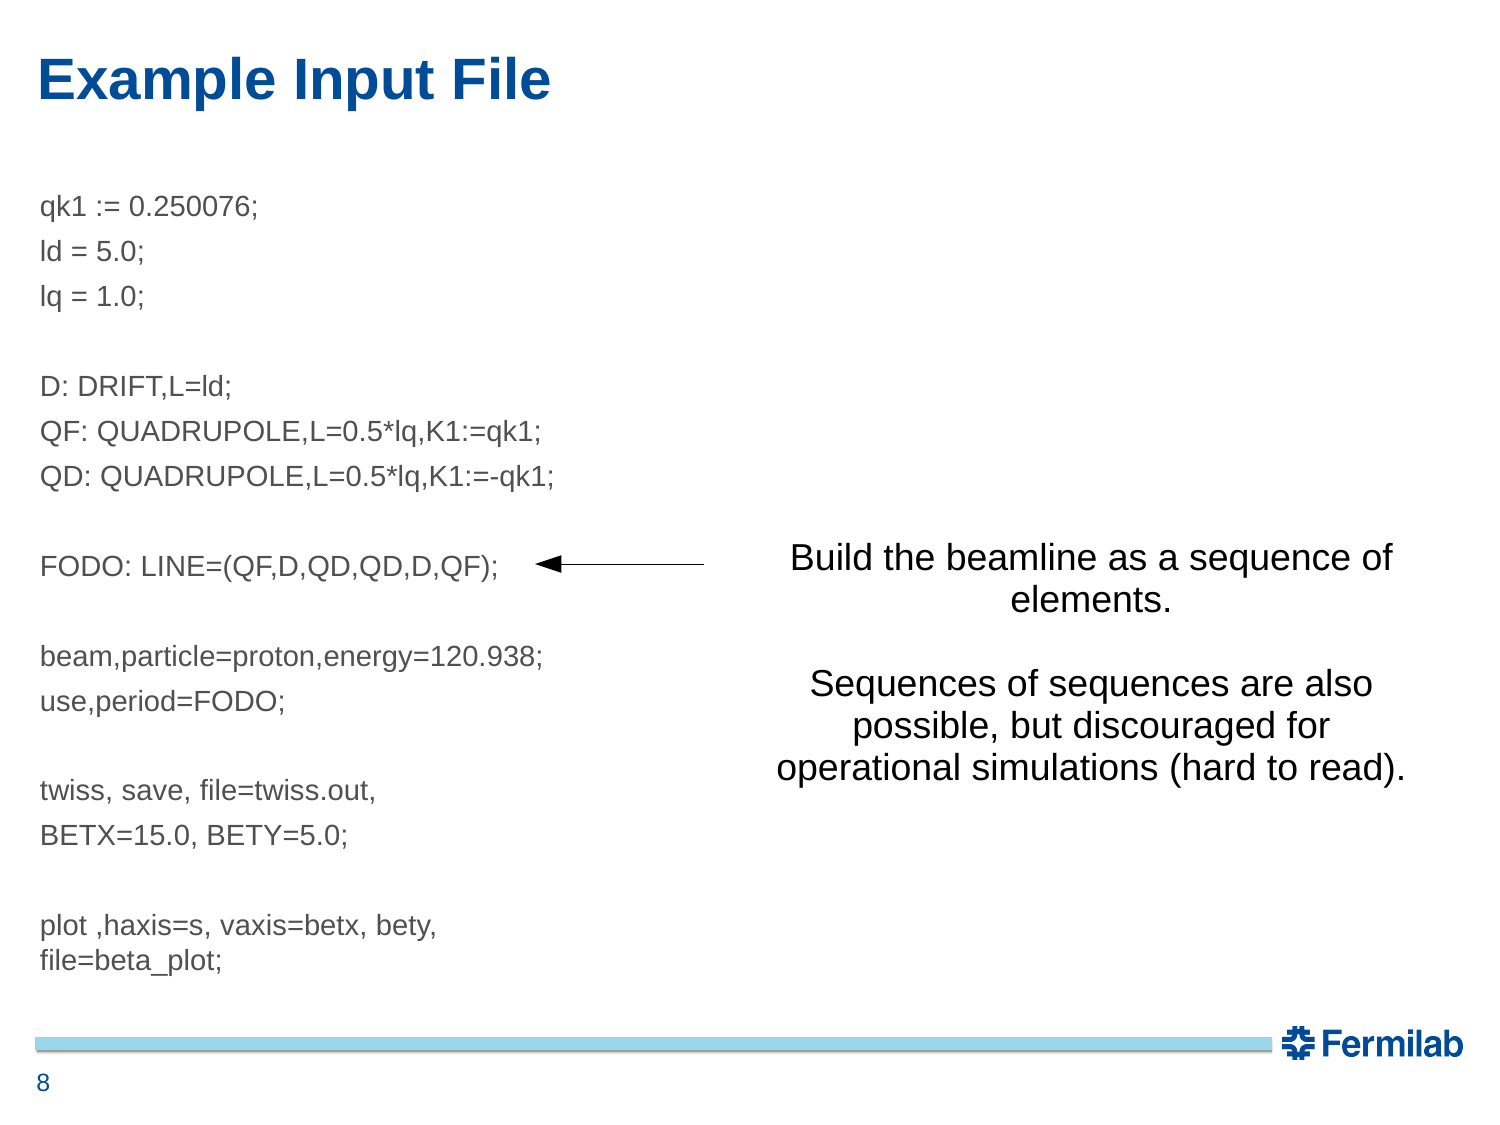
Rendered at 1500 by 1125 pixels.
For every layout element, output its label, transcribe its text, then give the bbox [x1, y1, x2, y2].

title Example Input File [37, 41, 1463, 112]
text_box Build the beamline as a sequence of elements. Sequences of sequences are also possible, but discouraged for operational simulations (hard to read). [761, 529, 1447, 797]
slide_number <number> [36, 1066, 105, 1106]
list qk1 := 0.250076; ld = 5.0; lq = 1.0; D: DRIFT,L=ld; QF: QUADRUPOLE,L=0.5*lq,K1:=qk1; QD: QUADRUPOLE,L=0.5*lq,K1:=-qk1; FODO: LINE=(QF,D,QD,QD,D,QF); beam,particle=proton,energy=120.938; use,period=FODO; twiss, save, file=twiss.out, BETX=15.0, BETY=5.0; plot ,haxis=s, vaxis=betx, bety, file=beta_plot; [39, 187, 587, 926]
picture [1282, 1026, 1463, 1060]
